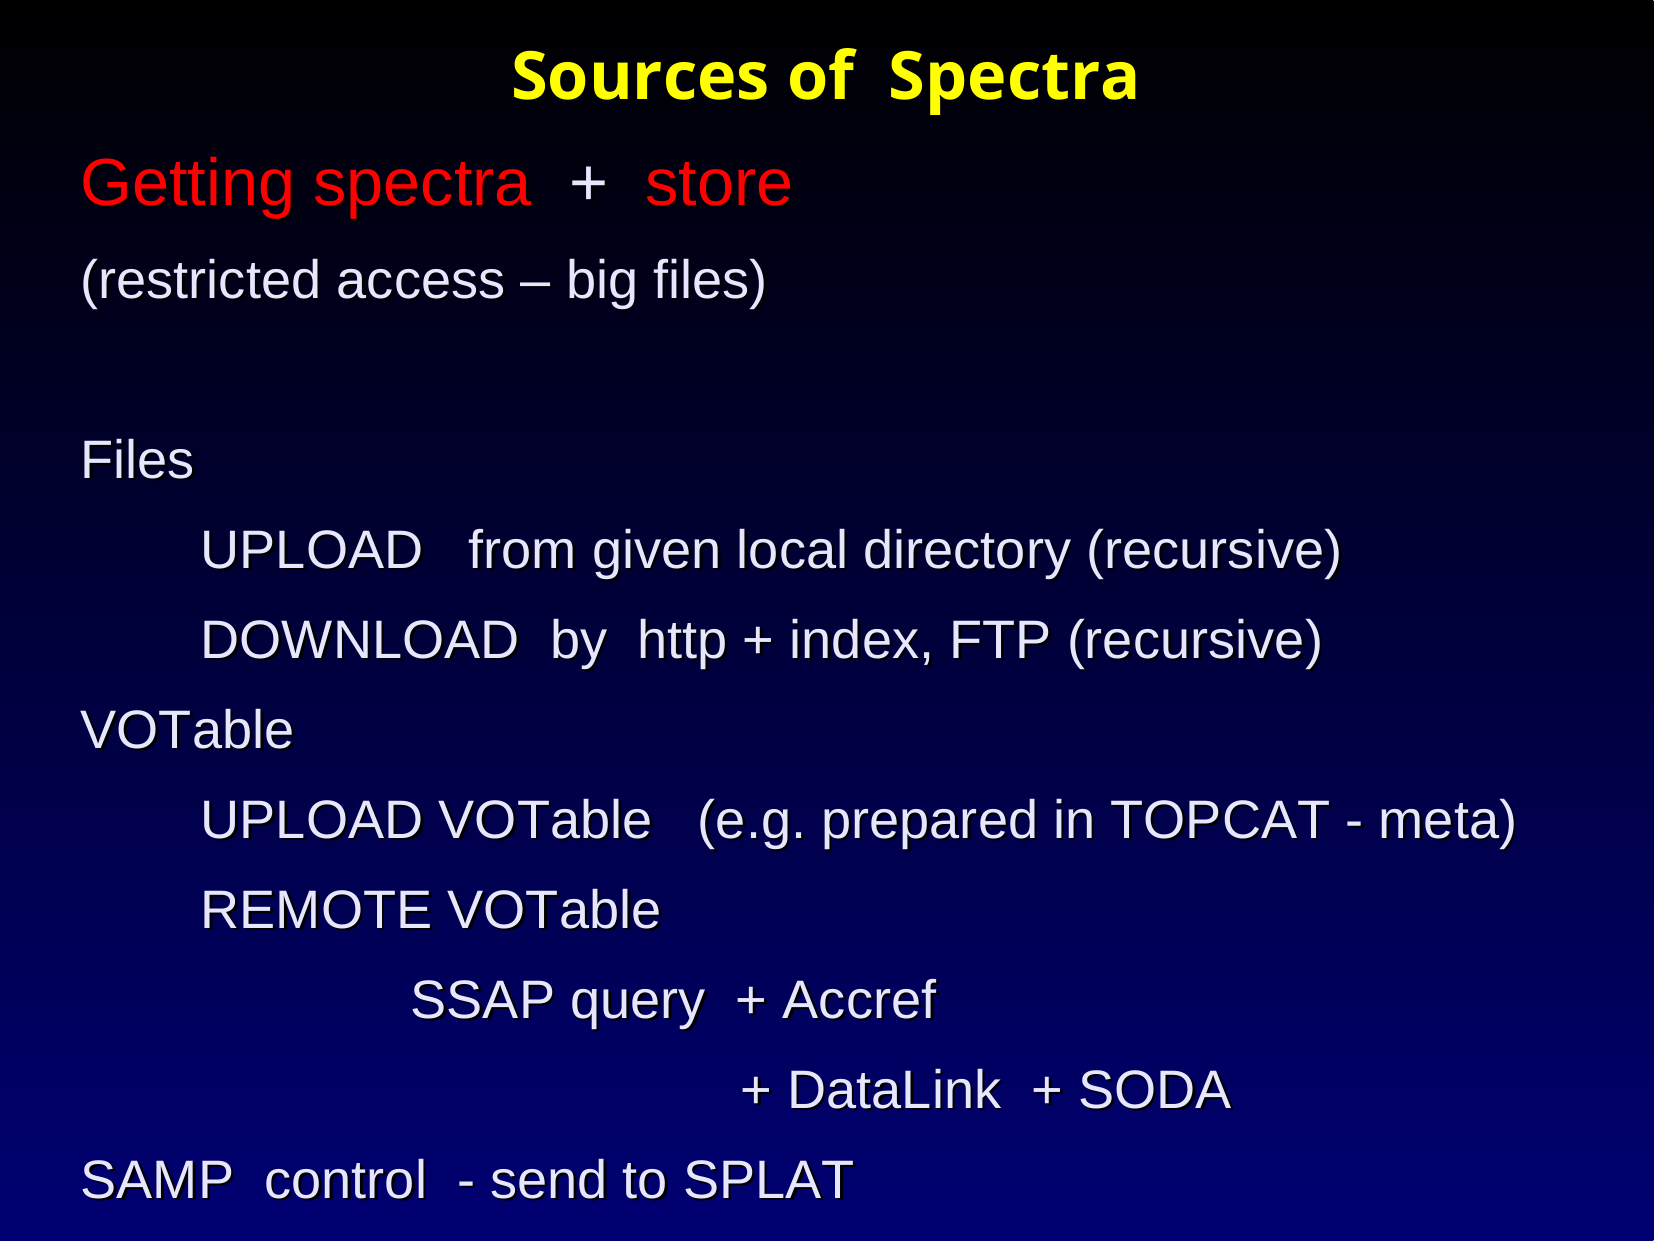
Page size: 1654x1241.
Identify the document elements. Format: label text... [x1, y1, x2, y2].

title Sources of Spectra [111, 2, 1559, 145]
list Getting spectra + store (restricted access – big files) Files UPLOAD from given local directory (recursive) DOWNLOAD by http + index, FTP (recursive) VOTable UPLOAD VOTable (e.g. prepared in TOPCAT - meta) REMOTE VOTable SSAP query + Accref + DataLink + SODA SAMP control - send to SPLAT [63, 145, 1565, 1211]
